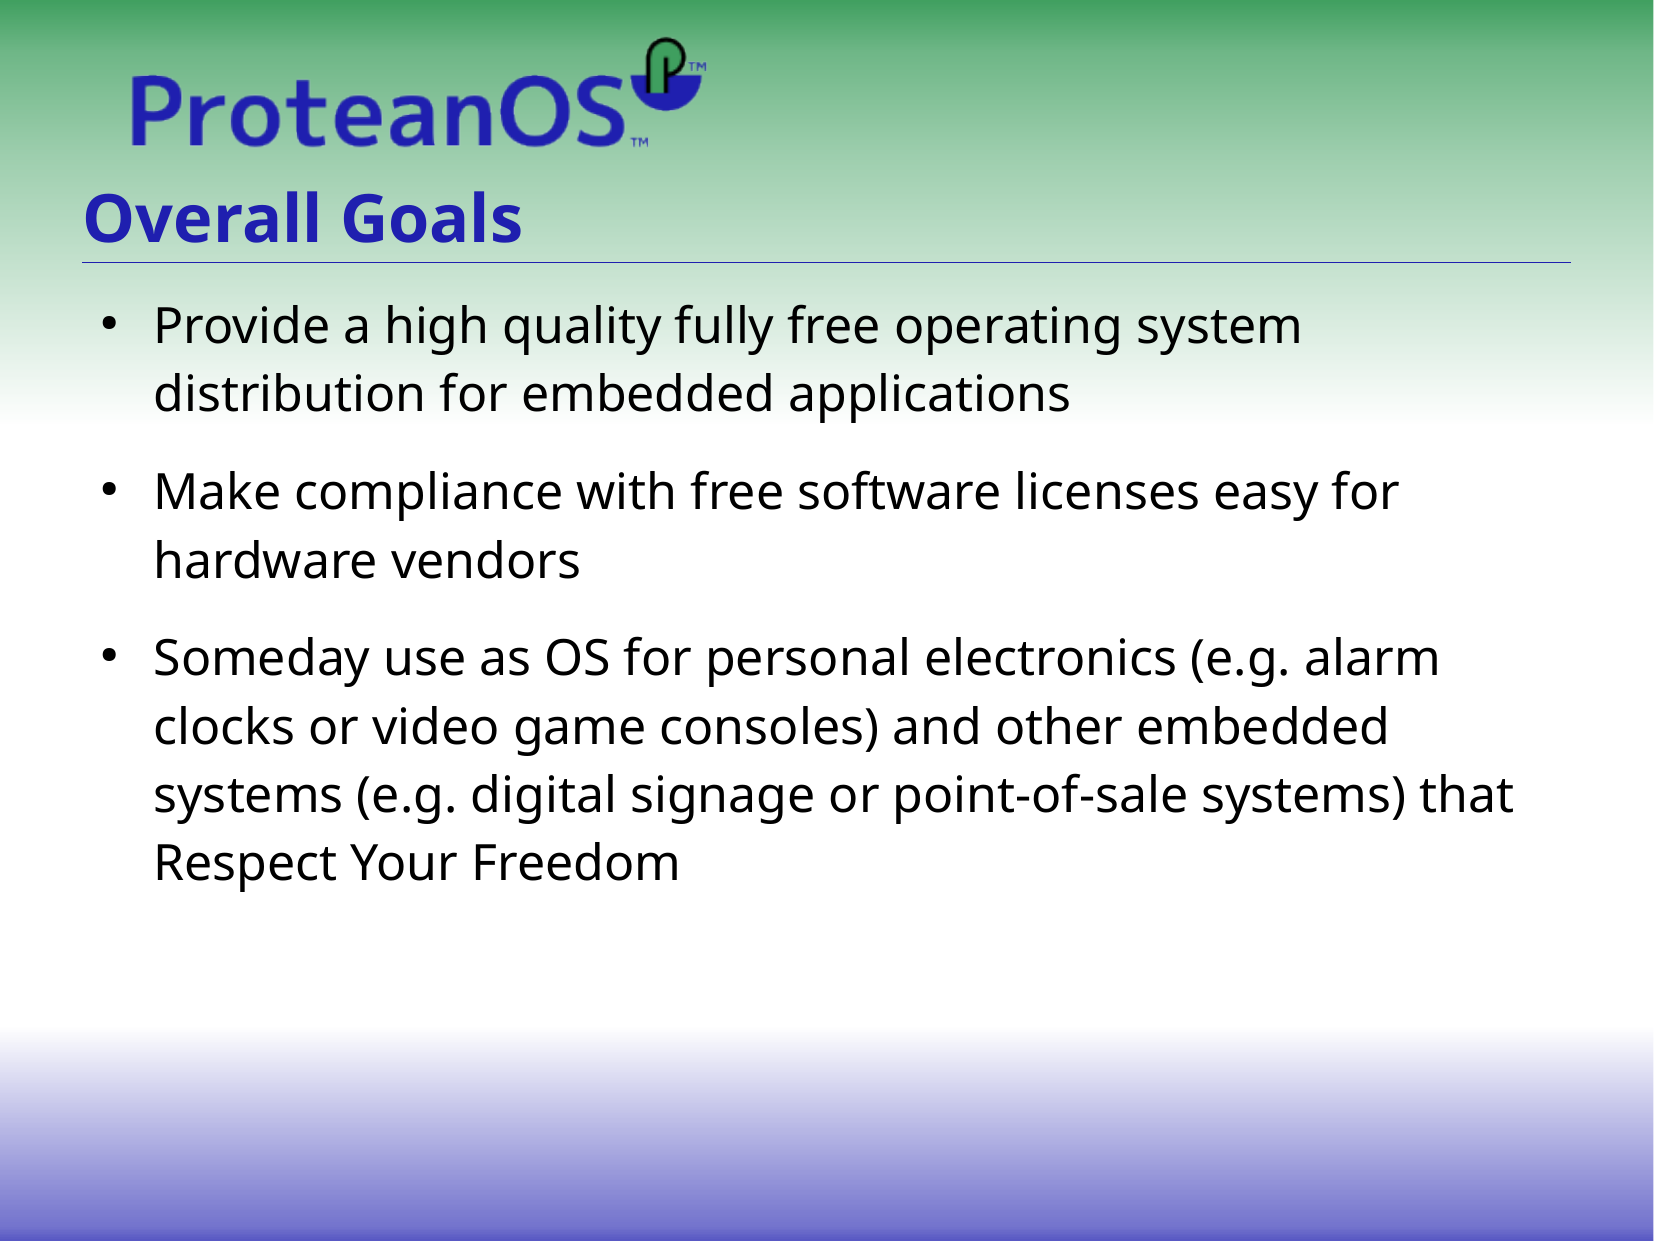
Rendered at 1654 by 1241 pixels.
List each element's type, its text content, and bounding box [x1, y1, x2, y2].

picture [0, 1027, 1654, 1241]
list Provide a high quality fully free operating system distribution for embedded applications Make compliance with free software licenses easy for hardware vendors Someday use as OS for personal electronics (e.g. alarm clocks or video game consoles) and other embedded systems (e.g. digital signage or point-of-sale systems) that Respect Your Freedom [82, 290, 1571, 1010]
picture [0, 0, 1654, 426]
title Overall Goals [82, 150, 1571, 263]
